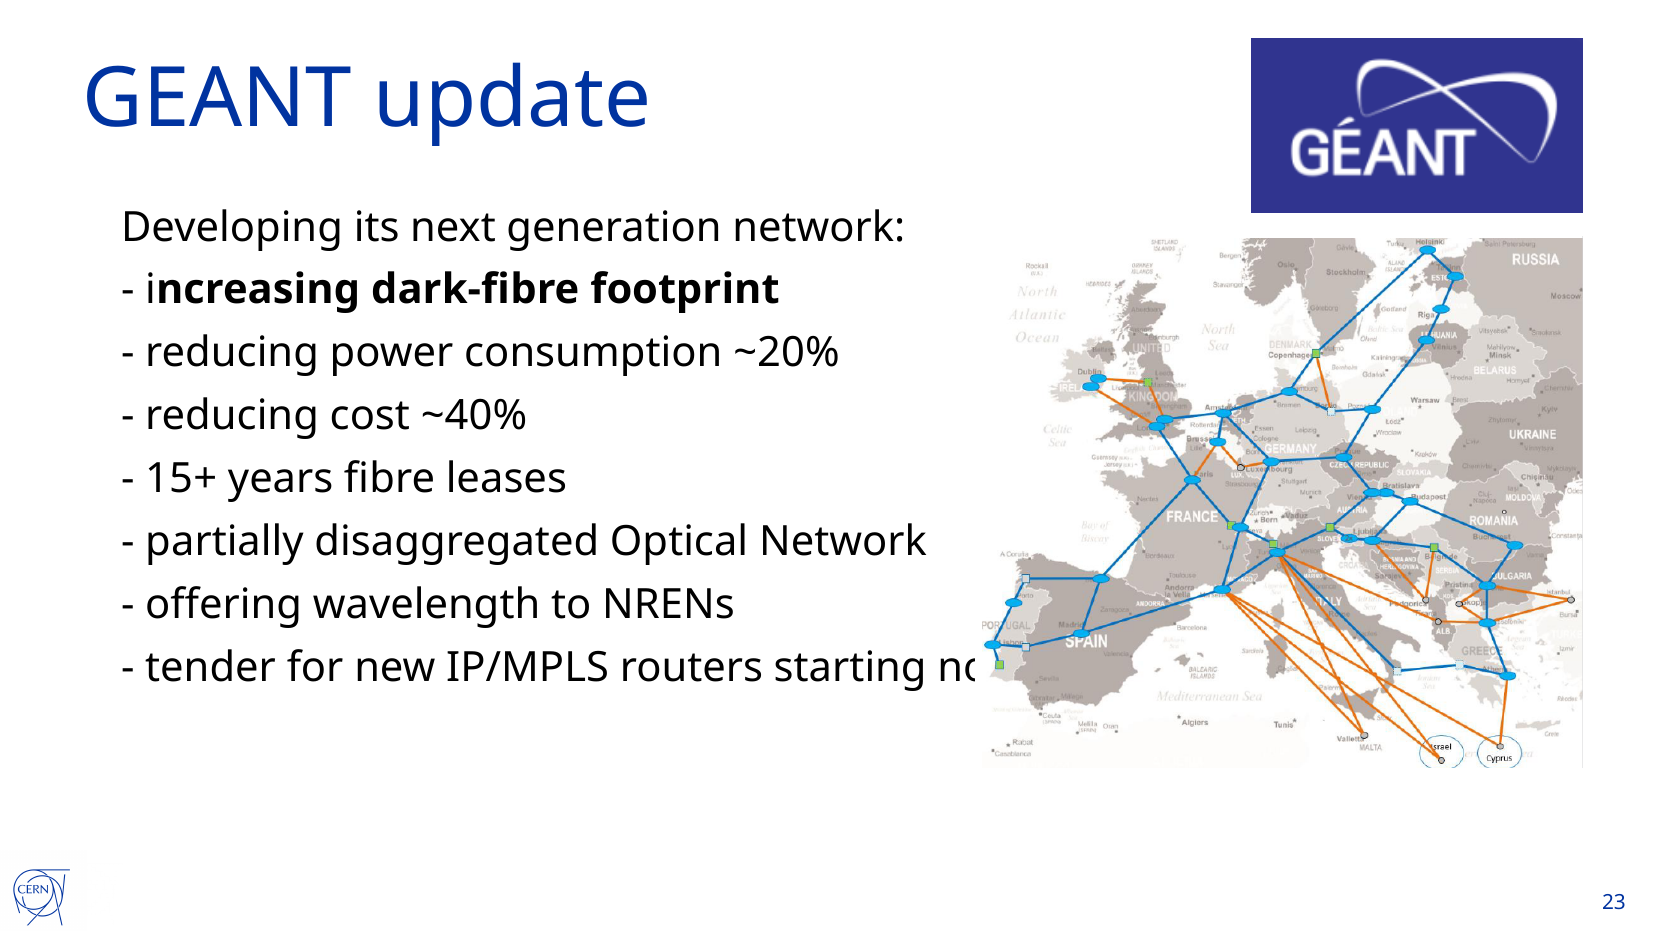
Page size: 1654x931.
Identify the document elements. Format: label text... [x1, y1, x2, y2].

title GEANT update [82, 37, 1571, 142]
picture [1251, 38, 1583, 213]
picture [0, 850, 127, 931]
text_box Developing its next generation network: - increasing dark-fibre footprint - reducing power consumption ~20% - reducing cost ~40% - 15+ years fibre leases - partially disaggregated Optical Network - offering wavelength to NRENs - tender for new IP/MPLS routers starting now [106, 188, 1583, 898]
picture [975, 236, 1583, 768]
